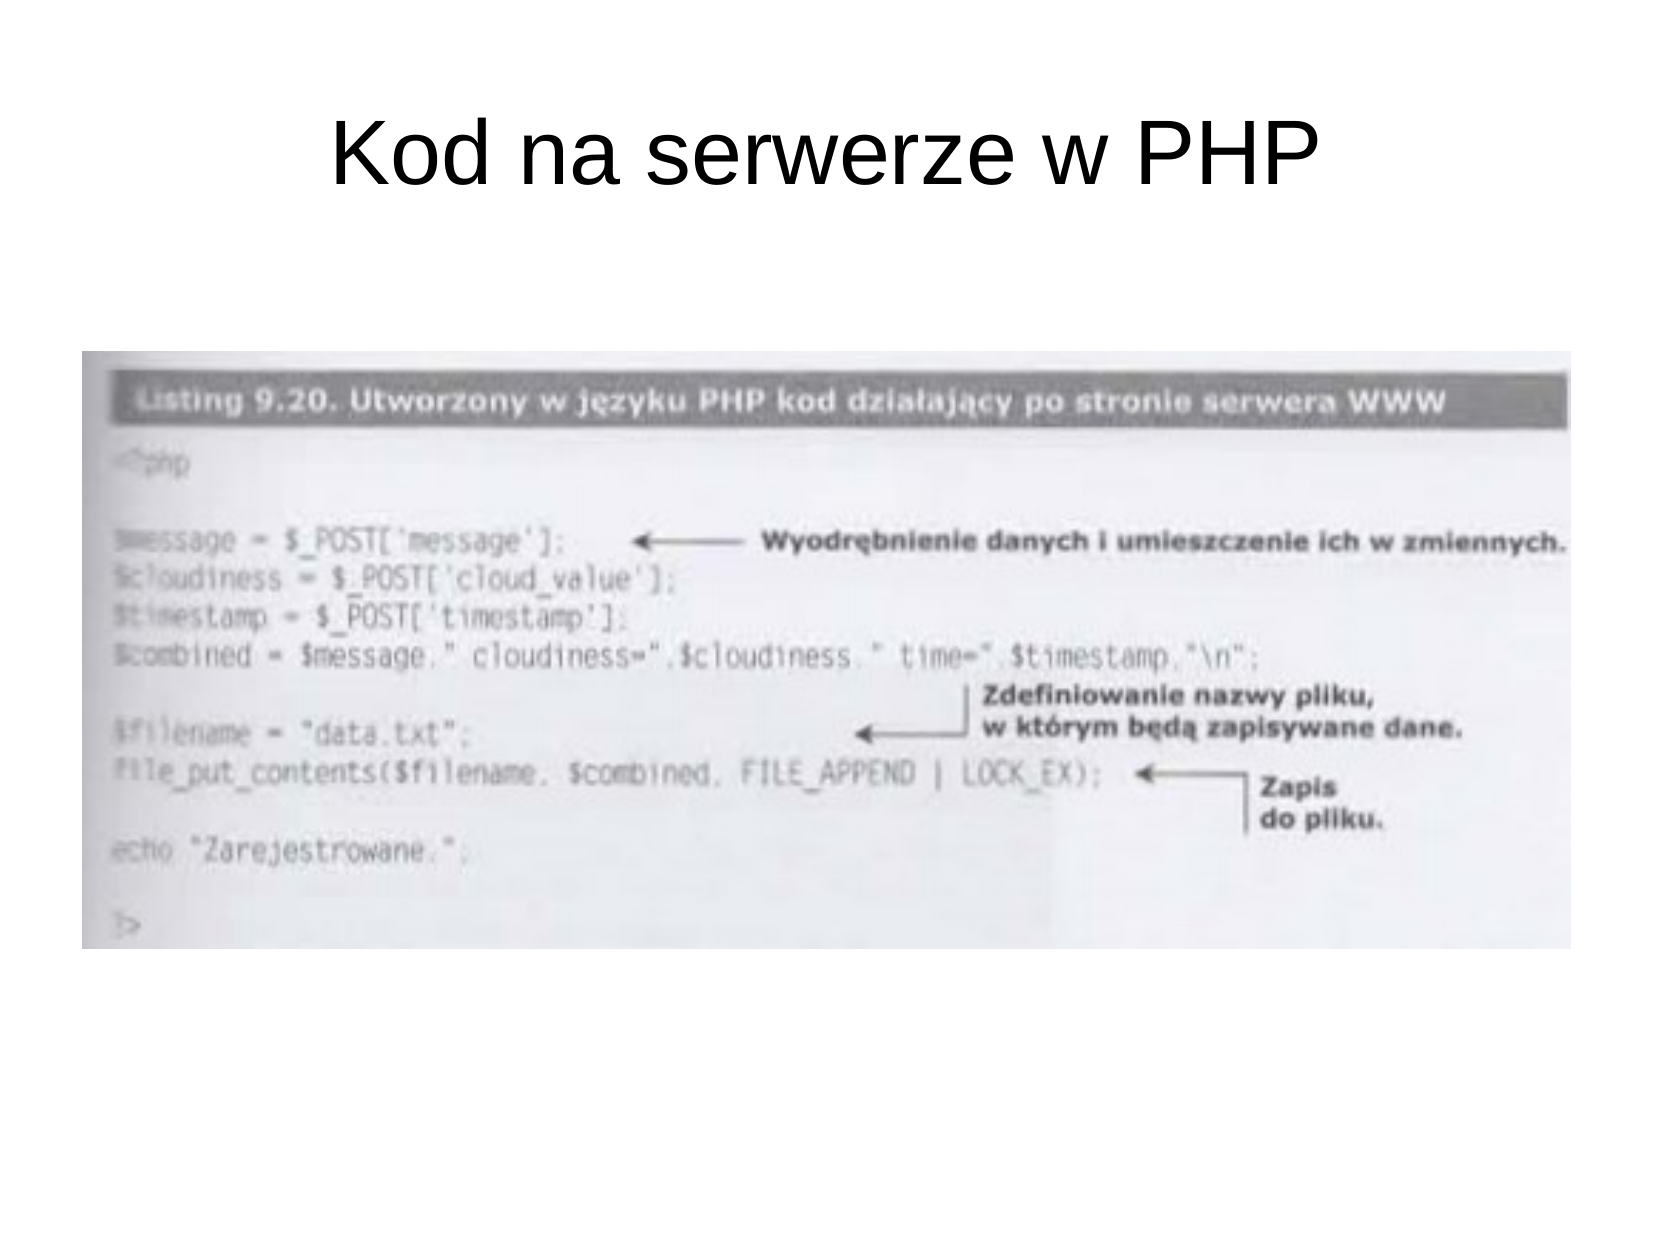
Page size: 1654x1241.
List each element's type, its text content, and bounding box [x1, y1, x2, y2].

title Kod na serwerze w PHP [82, 49, 1571, 257]
picture [82, 351, 1571, 949]
